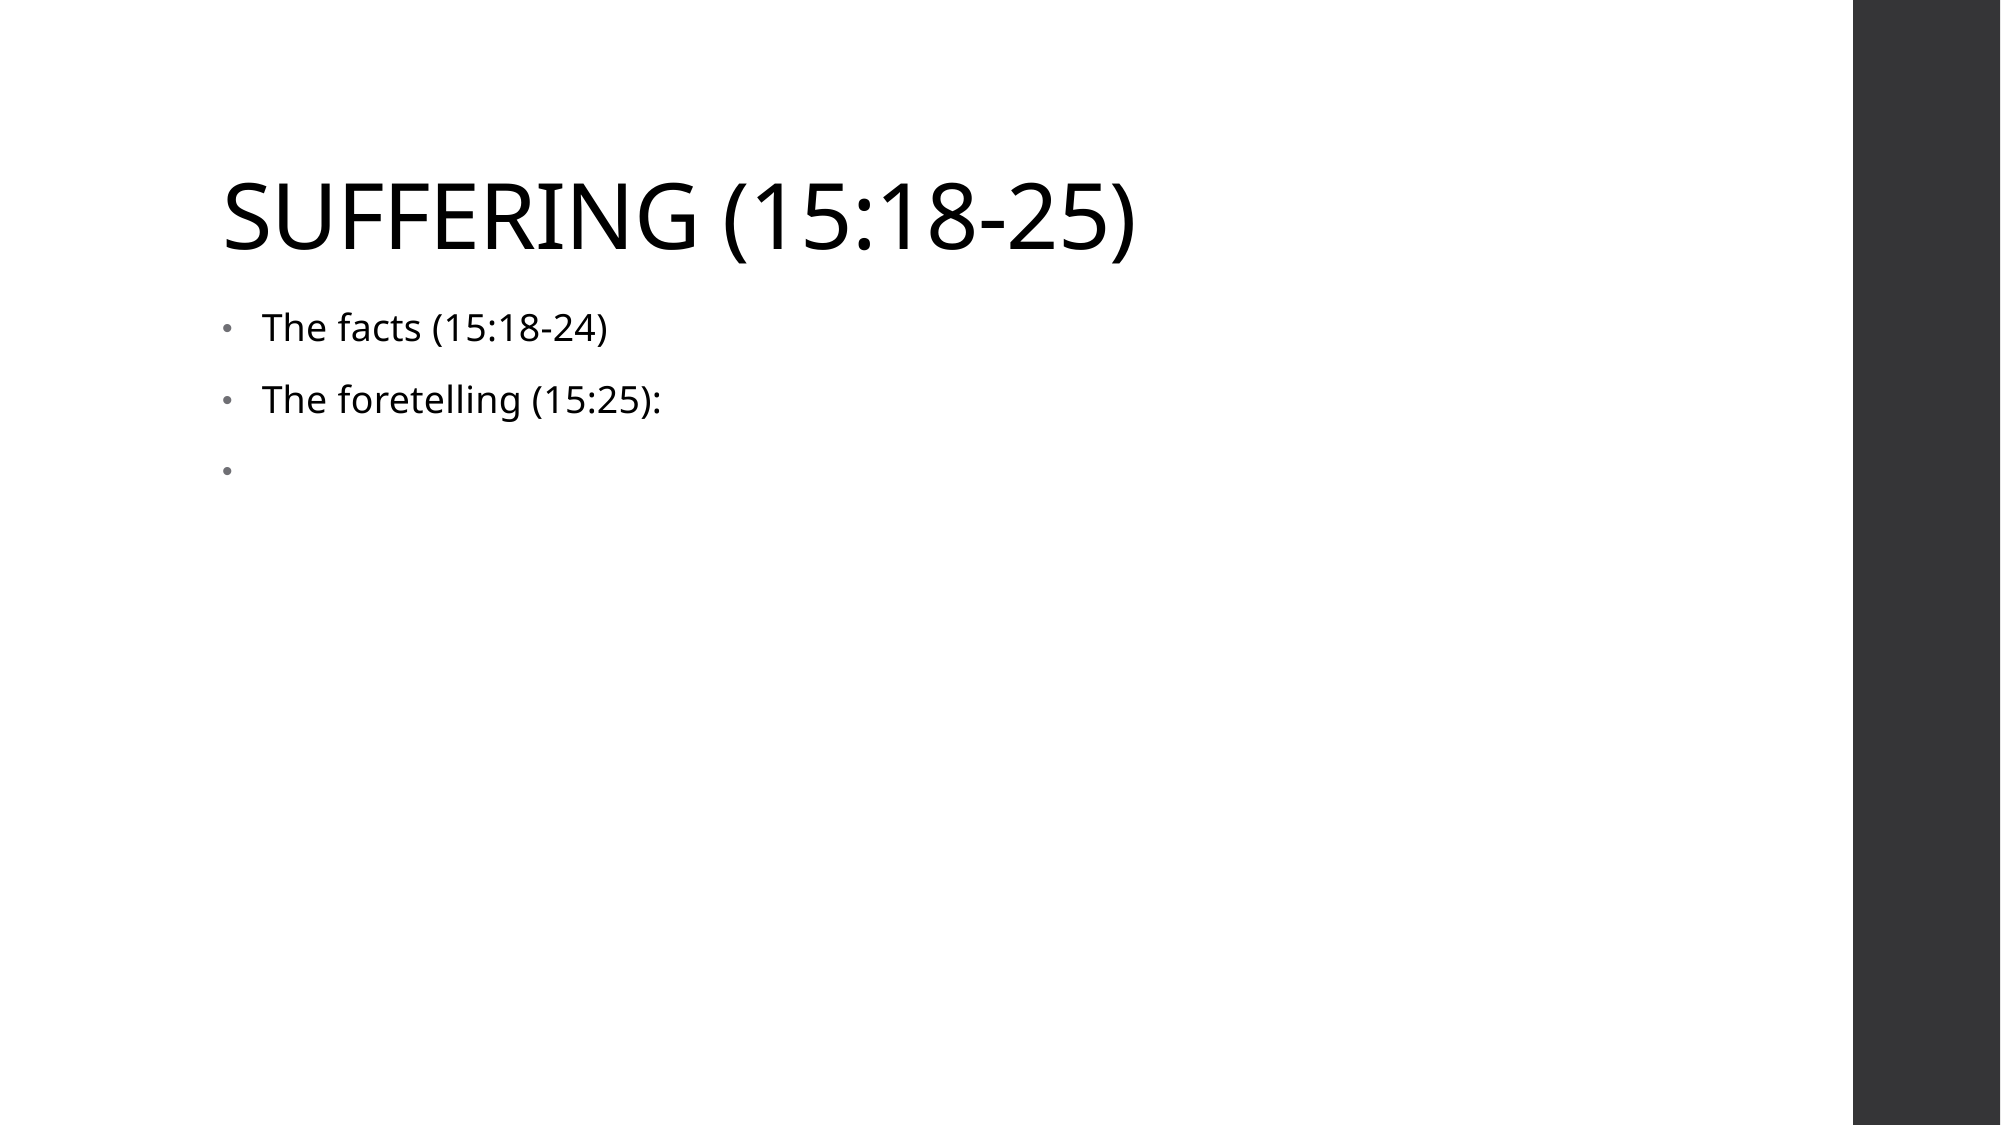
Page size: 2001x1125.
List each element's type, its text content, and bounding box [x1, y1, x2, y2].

list The facts (15:18-24) The foretelling (15:25): [206, 299, 1617, 1014]
title SUFFERING (15:18-25) [206, 60, 1797, 278]
